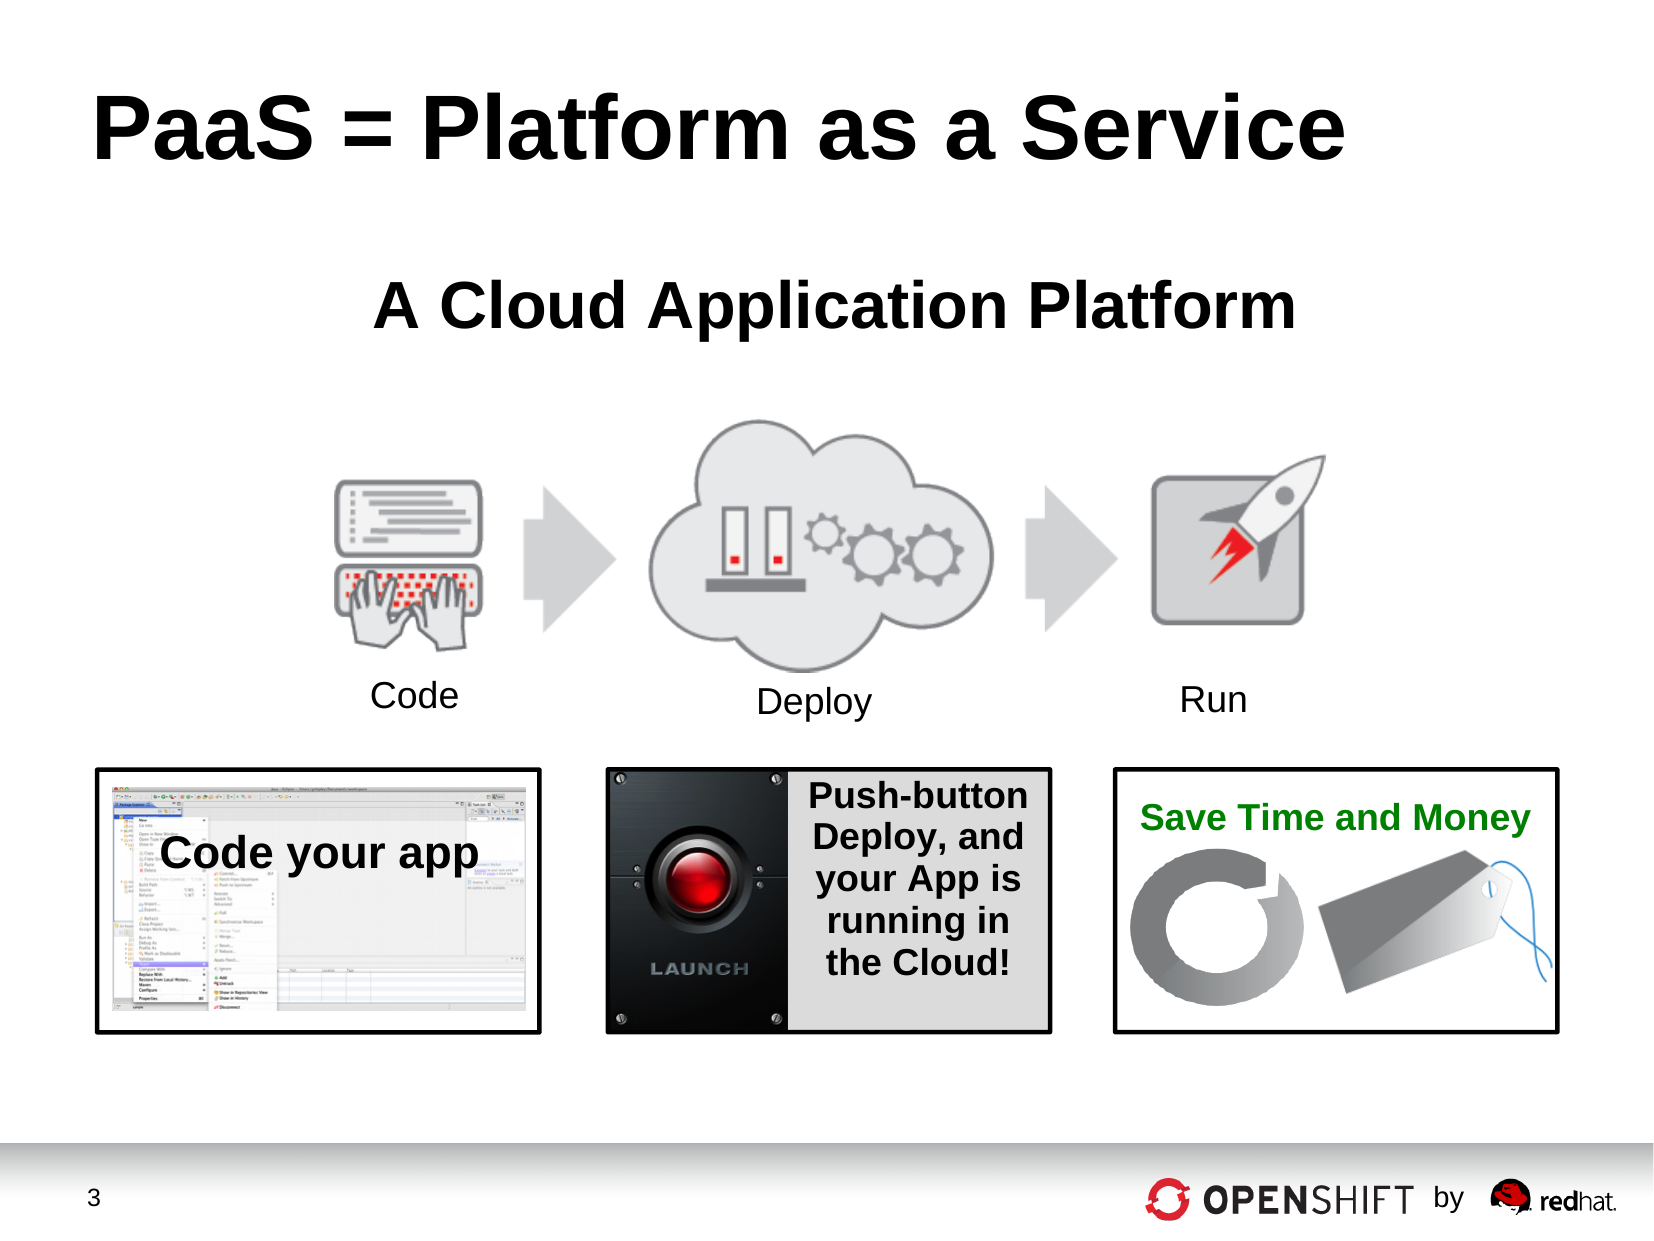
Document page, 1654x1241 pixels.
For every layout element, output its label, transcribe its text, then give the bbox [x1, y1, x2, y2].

text_box Push-button Deploy, and your App is running in the Cloud! [787, 772, 1047, 1029]
picture [334, 419, 1326, 673]
picture [0, 1143, 1654, 1241]
picture [112, 787, 526, 1011]
text_box A Cloud Application Platform [94, 261, 1579, 450]
picture [611, 772, 787, 1029]
text_box Run [1164, 673, 1263, 729]
picture [1123, 838, 1555, 1011]
title PaaS = Platform as a Service [76, 69, 1565, 258]
text_box Deploy [741, 674, 888, 731]
text_box Code your app [114, 820, 526, 971]
text_box Code [355, 673, 475, 725]
text_box Save Time and Money [1125, 787, 1546, 844]
